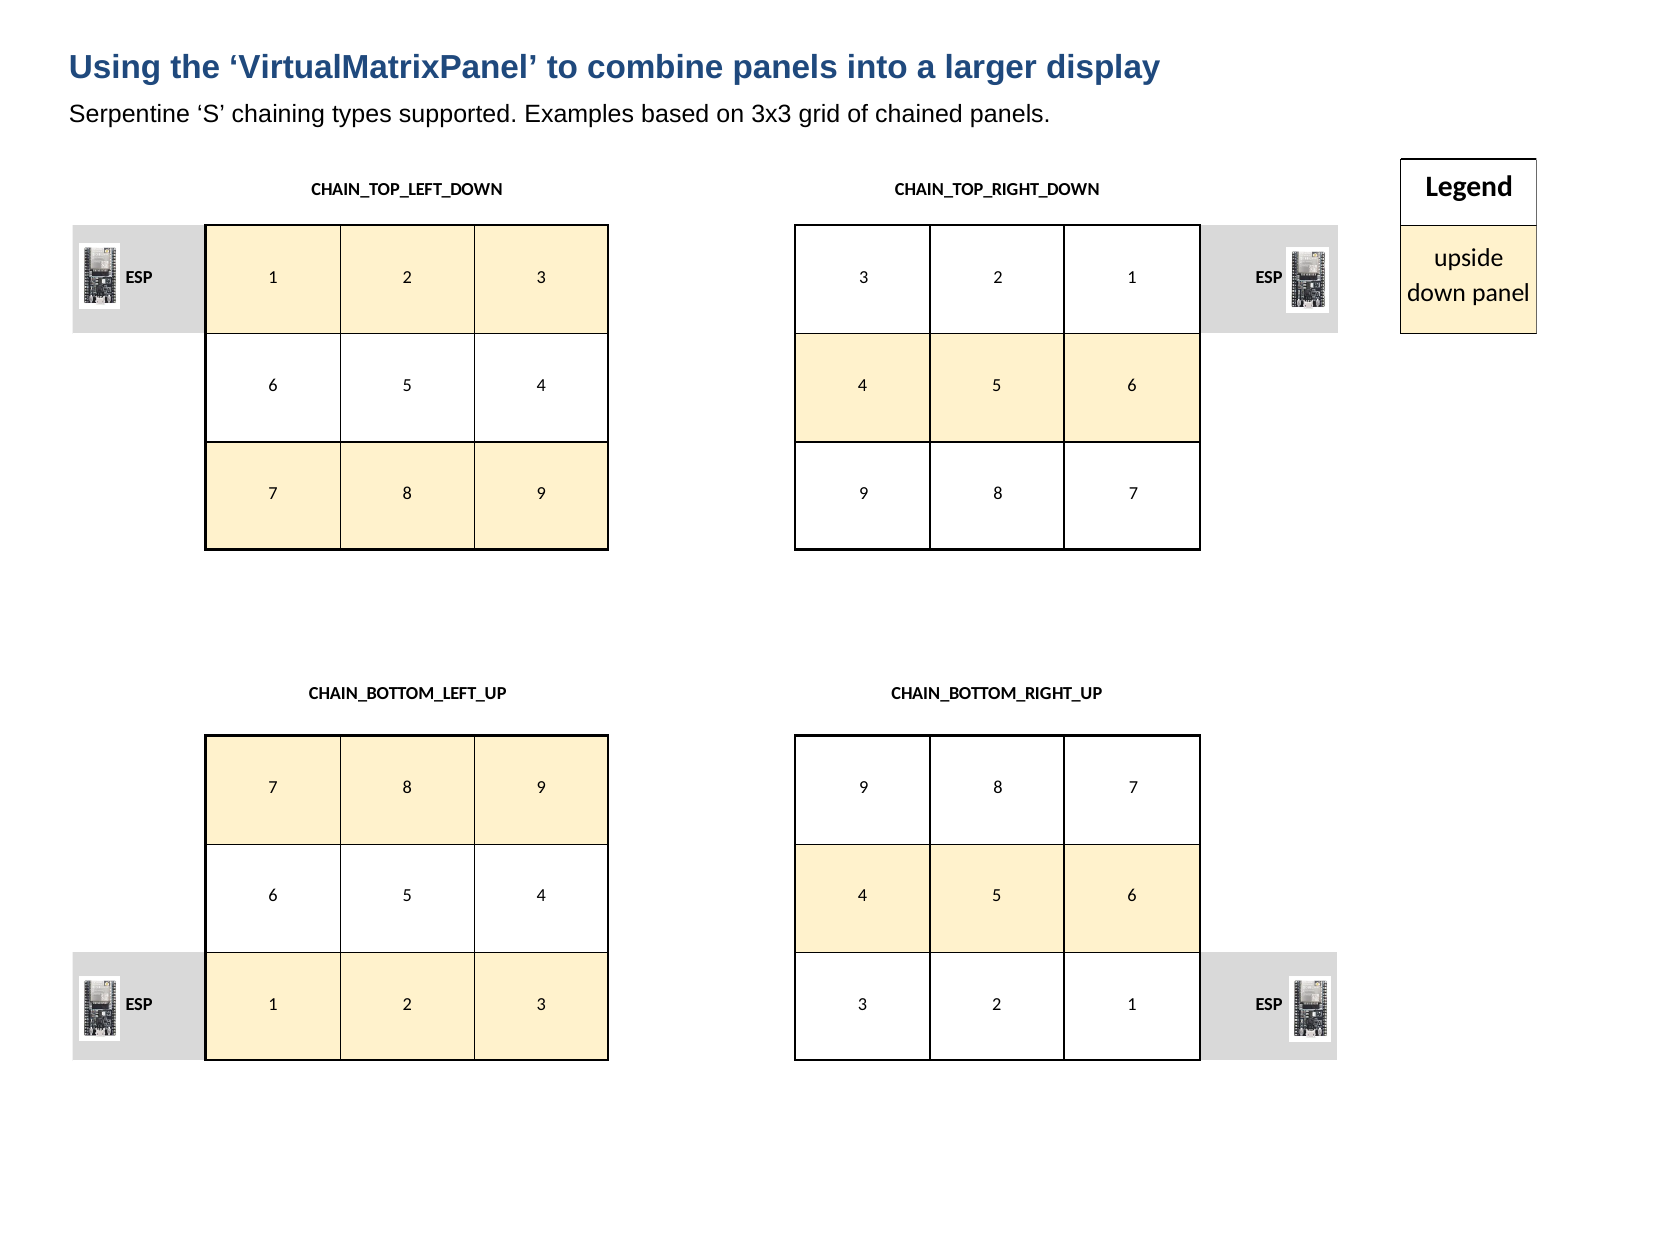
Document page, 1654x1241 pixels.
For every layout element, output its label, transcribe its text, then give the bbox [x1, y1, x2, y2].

picture [71, 158, 1538, 1062]
text_box Using the ‘VirtualMatrixPanel’ to combine panels into a larger display Serpentine ‘S’ chaining types supported. Examples based on 3x3 grid of chained panels. [54, 37, 1519, 168]
